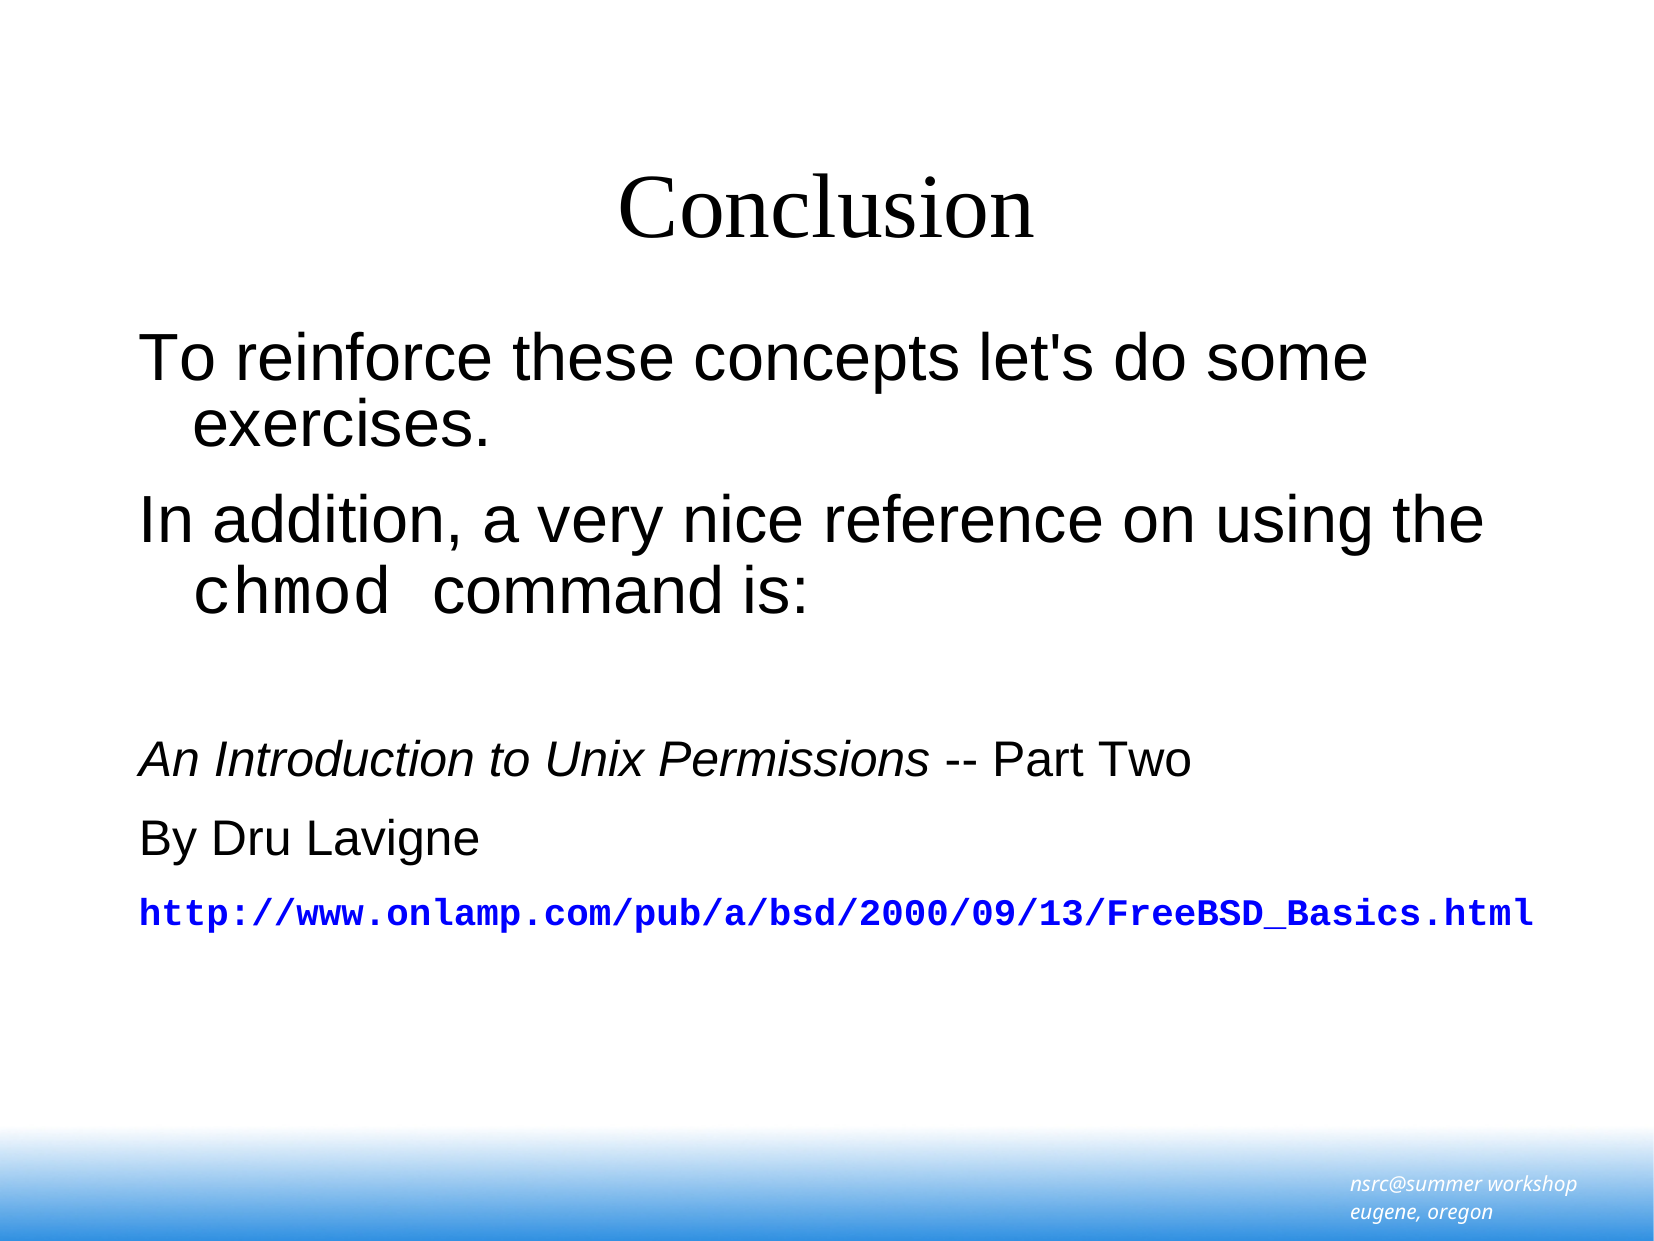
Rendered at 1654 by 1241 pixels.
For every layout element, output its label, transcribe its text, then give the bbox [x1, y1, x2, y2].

title Conclusion [121, 102, 1534, 311]
list To reinforce these concepts let's do some exercises. In addition, a very nice reference on using the chmod command is: An Introduction to Unix Permissions -- Part Two By Dru Lavigne http://www.onlamp.com/pub/a/bsd/2000/09/13/FreeBSD_Basics.html [121, 327, 1576, 1117]
picture [0, 1124, 1654, 1241]
